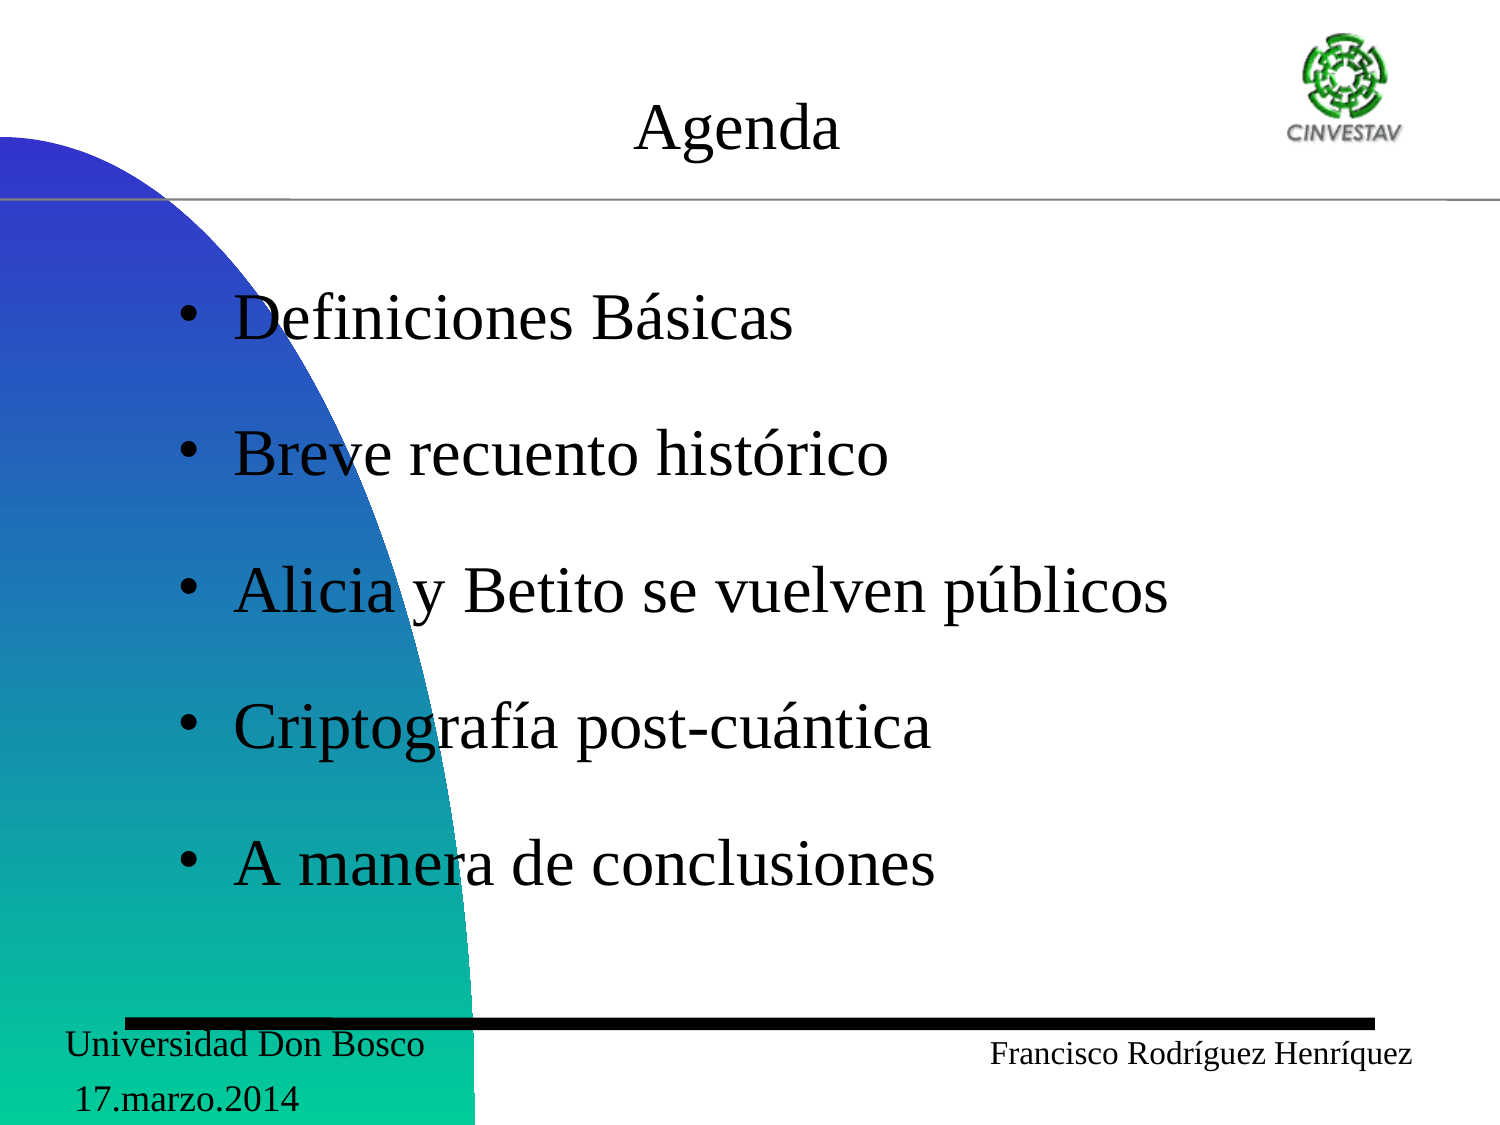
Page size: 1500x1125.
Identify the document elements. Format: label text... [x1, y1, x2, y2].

text_box Definiciones Básicas Breve recuento histórico Alicia y Betito se vuelven públicos Criptografía post-cuántica A manera de conclusiones [162, 224, 1363, 1000]
text_box Agenda [99, 74, 1376, 263]
